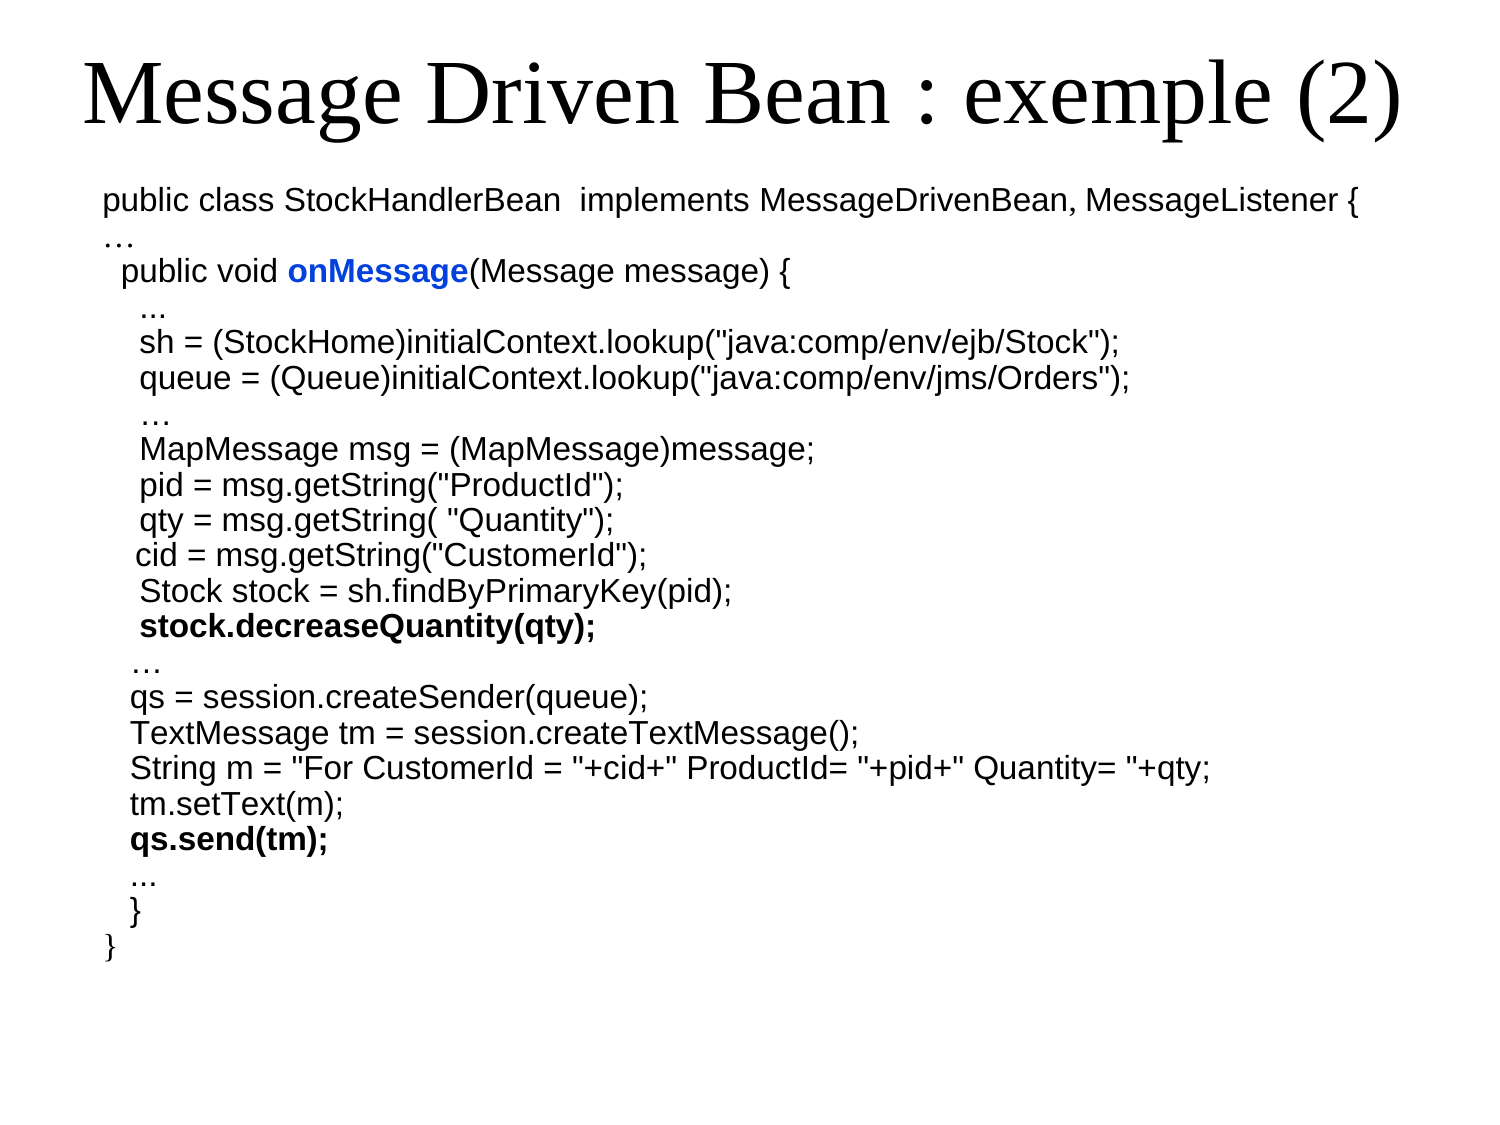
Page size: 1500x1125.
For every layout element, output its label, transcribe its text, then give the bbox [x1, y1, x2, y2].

title Message Driven Bean : exemple (2) [62, 0, 1426, 188]
text_box public class StockHandlerBean implements MessageDrivenBean, MessageListener { … public void onMessage(Message message) { ... sh = (StockHome)initialContext.lookup("java:comp/env/ejb/Stock"); queue = (Queue)initialContext.lookup("java:comp/env/jms/Orders"); … MapMessage msg = (MapMessage)message; pid = msg.getString("ProductId"); qty = msg.getString( "Quantity"); cid = msg.getString("CustomerId"); Stock stock = sh.findByPrimaryKey(pid); stock.decreaseQuantity(qty); … qs = session.createSender(queue); TextMessage tm = session.createTextMessage(); String m = "For CustomerId = "+cid+" ProductId= "+pid+" Quantity= "+qty; tm.setText(m); qs.send(tm); ... } } [87, 174, 1374, 1073]
